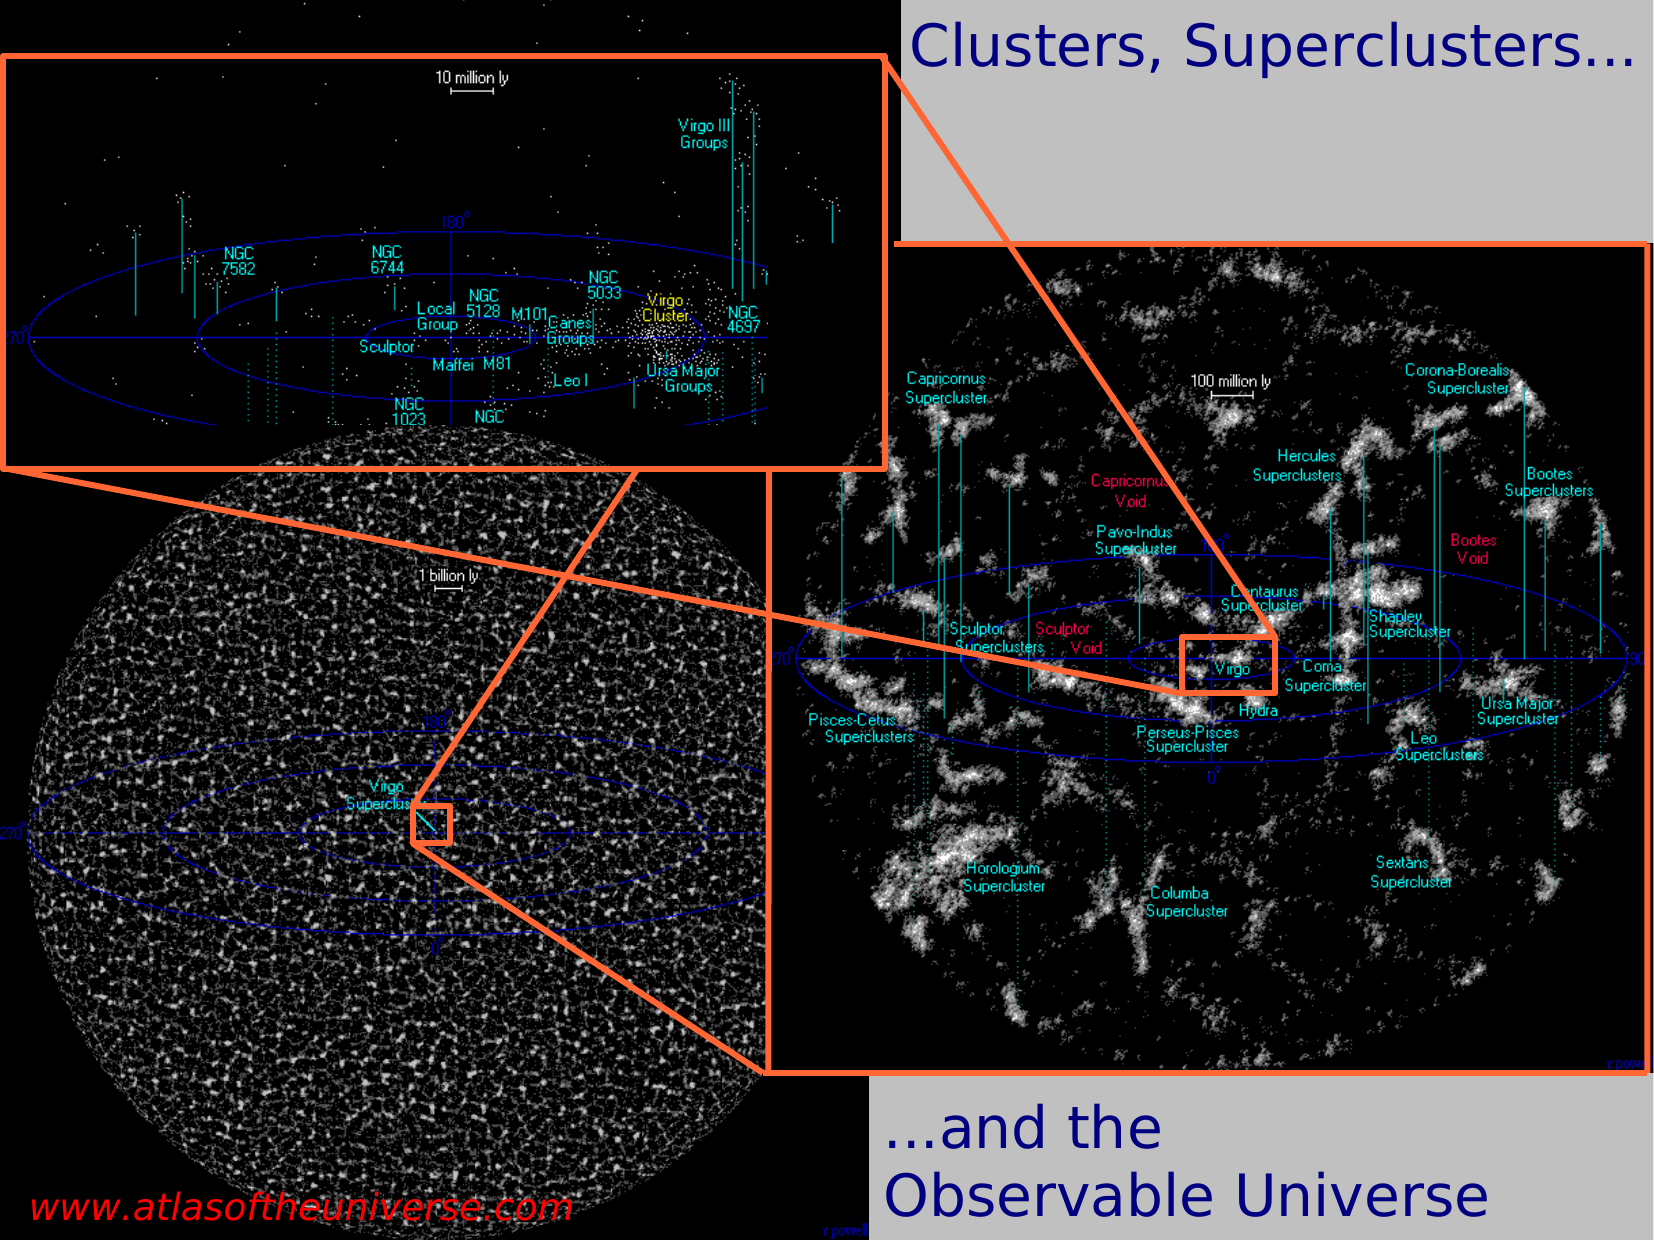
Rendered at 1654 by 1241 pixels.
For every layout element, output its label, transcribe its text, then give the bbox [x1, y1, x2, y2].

picture [419, 580, 765, 1070]
picture [772, 73, 1268, 689]
text_box Clusters, Superclusters... [895, 5, 1654, 94]
picture [0, 0, 901, 69]
text_box www.atlasoftheuniverse.com [11, 1175, 582, 1241]
picture [1185, 640, 1272, 690]
picture [6, 59, 882, 466]
picture [0, 472, 869, 1241]
picture [46, 472, 631, 572]
text_box ...and the Observable Universe [868, 1087, 1506, 1238]
picture [772, 247, 1644, 1070]
picture [416, 809, 447, 840]
picture [573, 472, 765, 610]
